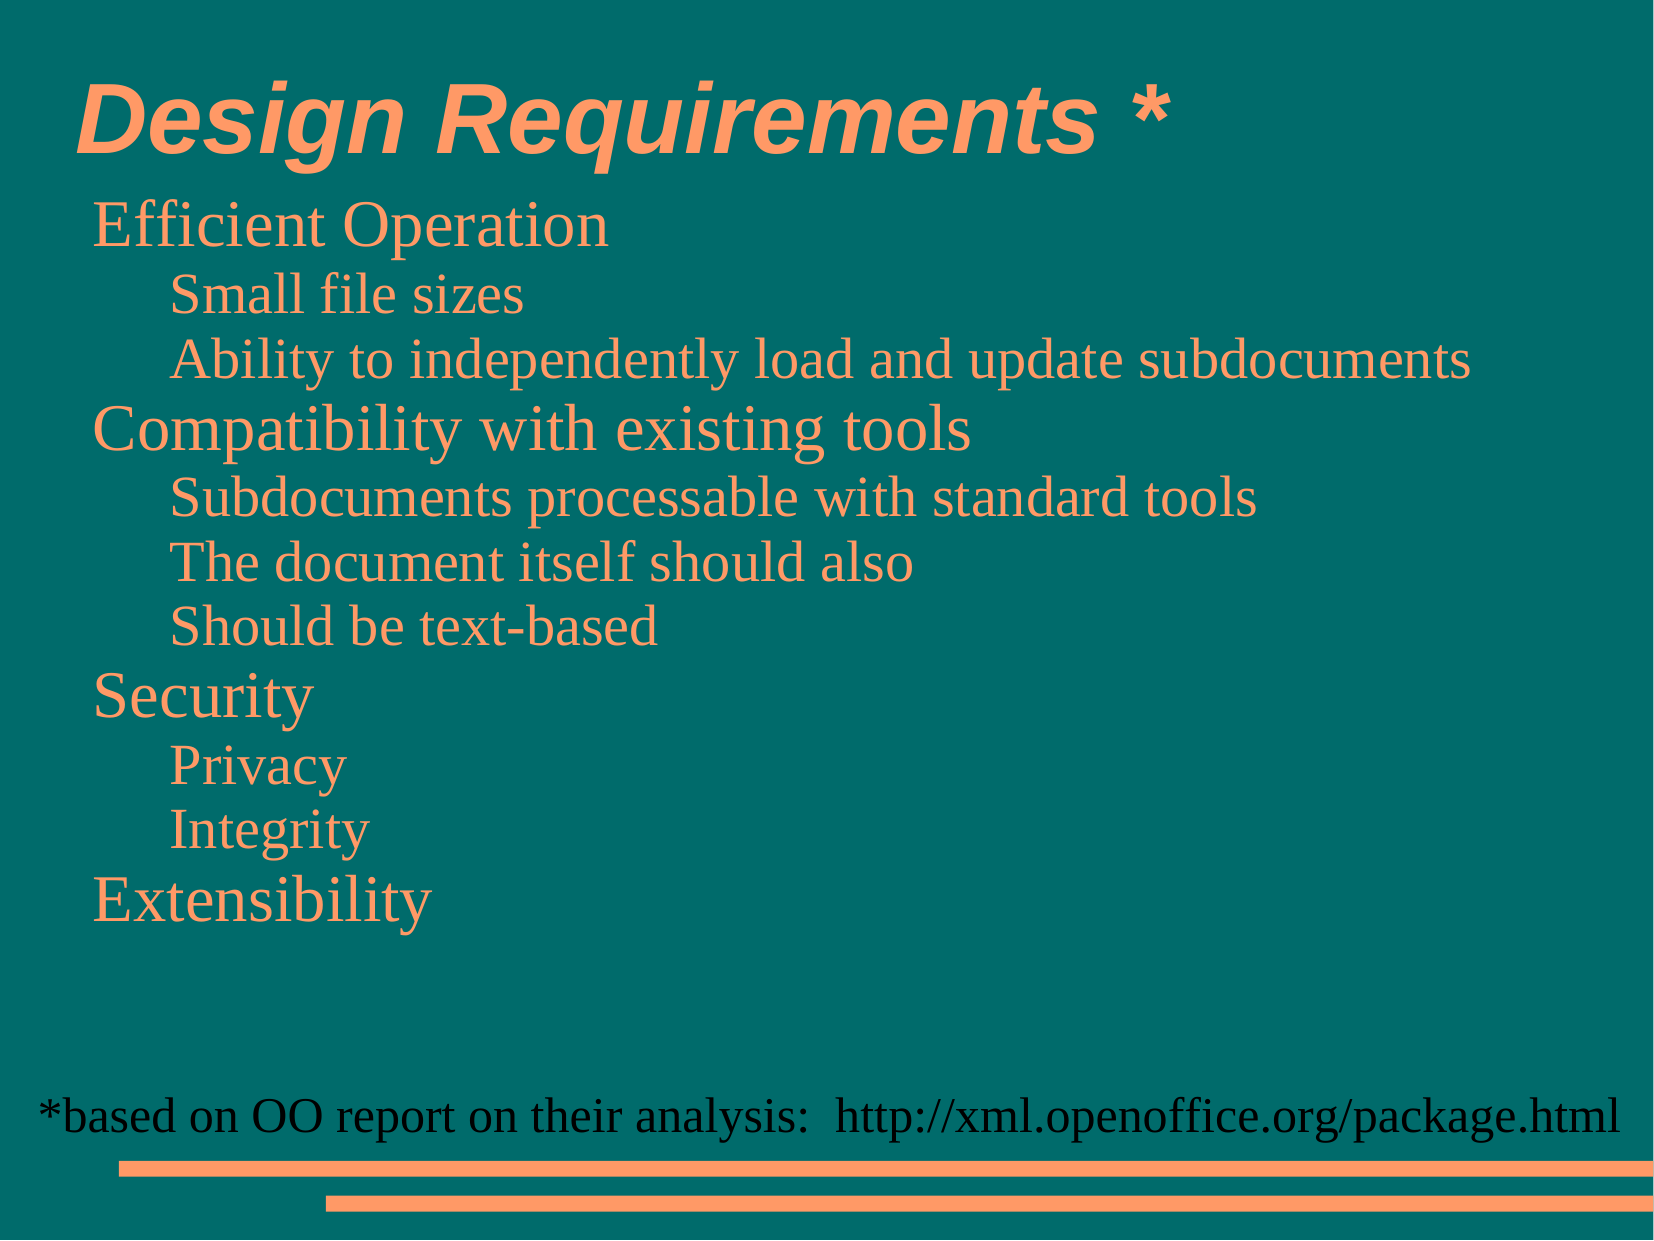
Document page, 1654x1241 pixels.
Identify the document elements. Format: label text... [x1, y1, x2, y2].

list Efficient Operation Small file sizes Ability to independently load and update subdocuments Compatibility with existing tools Subdocuments processable with standard tools The document itself should also Should be text-based Security Privacy Integrity Extensibility [75, 187, 1561, 1006]
text_box *based on OO report on their analysis: http://xml.openoffice.org/package.html [37, 1087, 1621, 1144]
title Design Requirements * [75, 15, 1576, 223]
